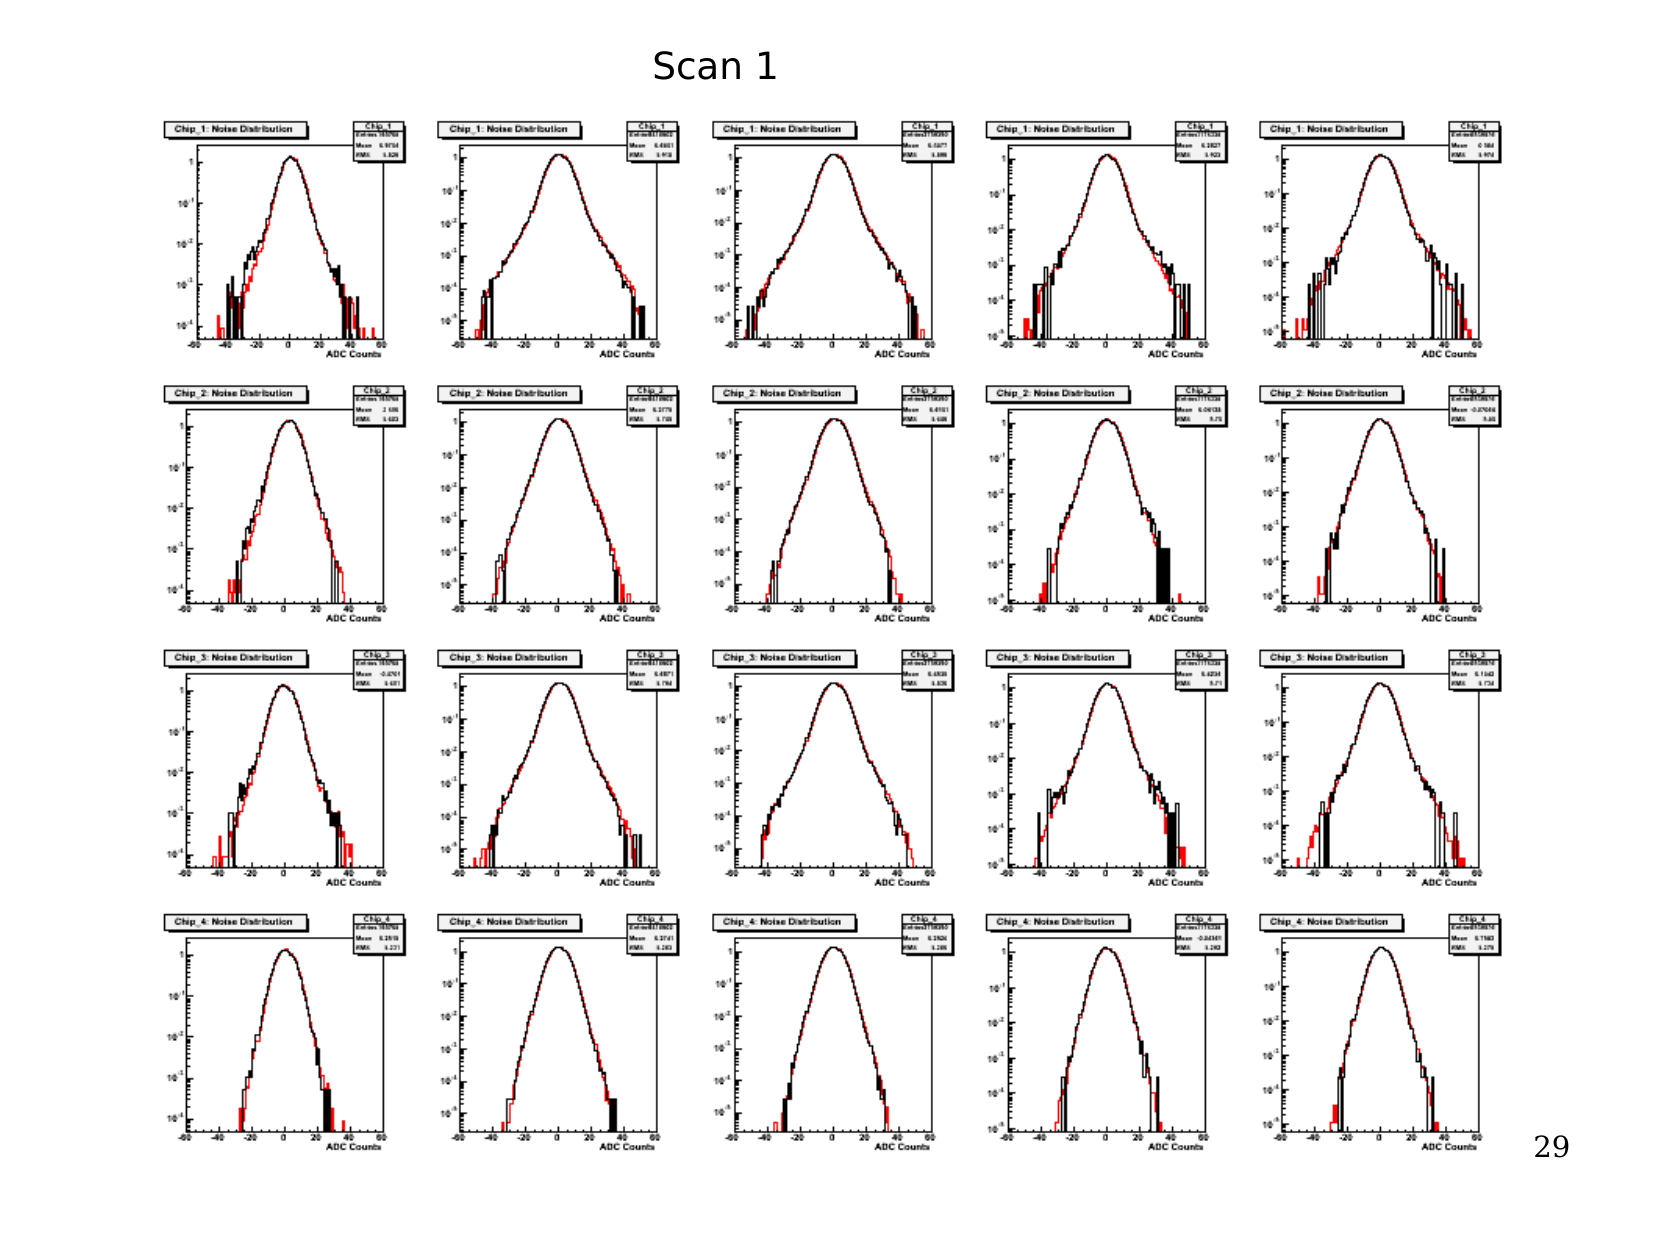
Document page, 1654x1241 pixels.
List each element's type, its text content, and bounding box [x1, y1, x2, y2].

picture [150, 112, 1519, 1169]
text_box Scan 1 [637, 37, 792, 96]
